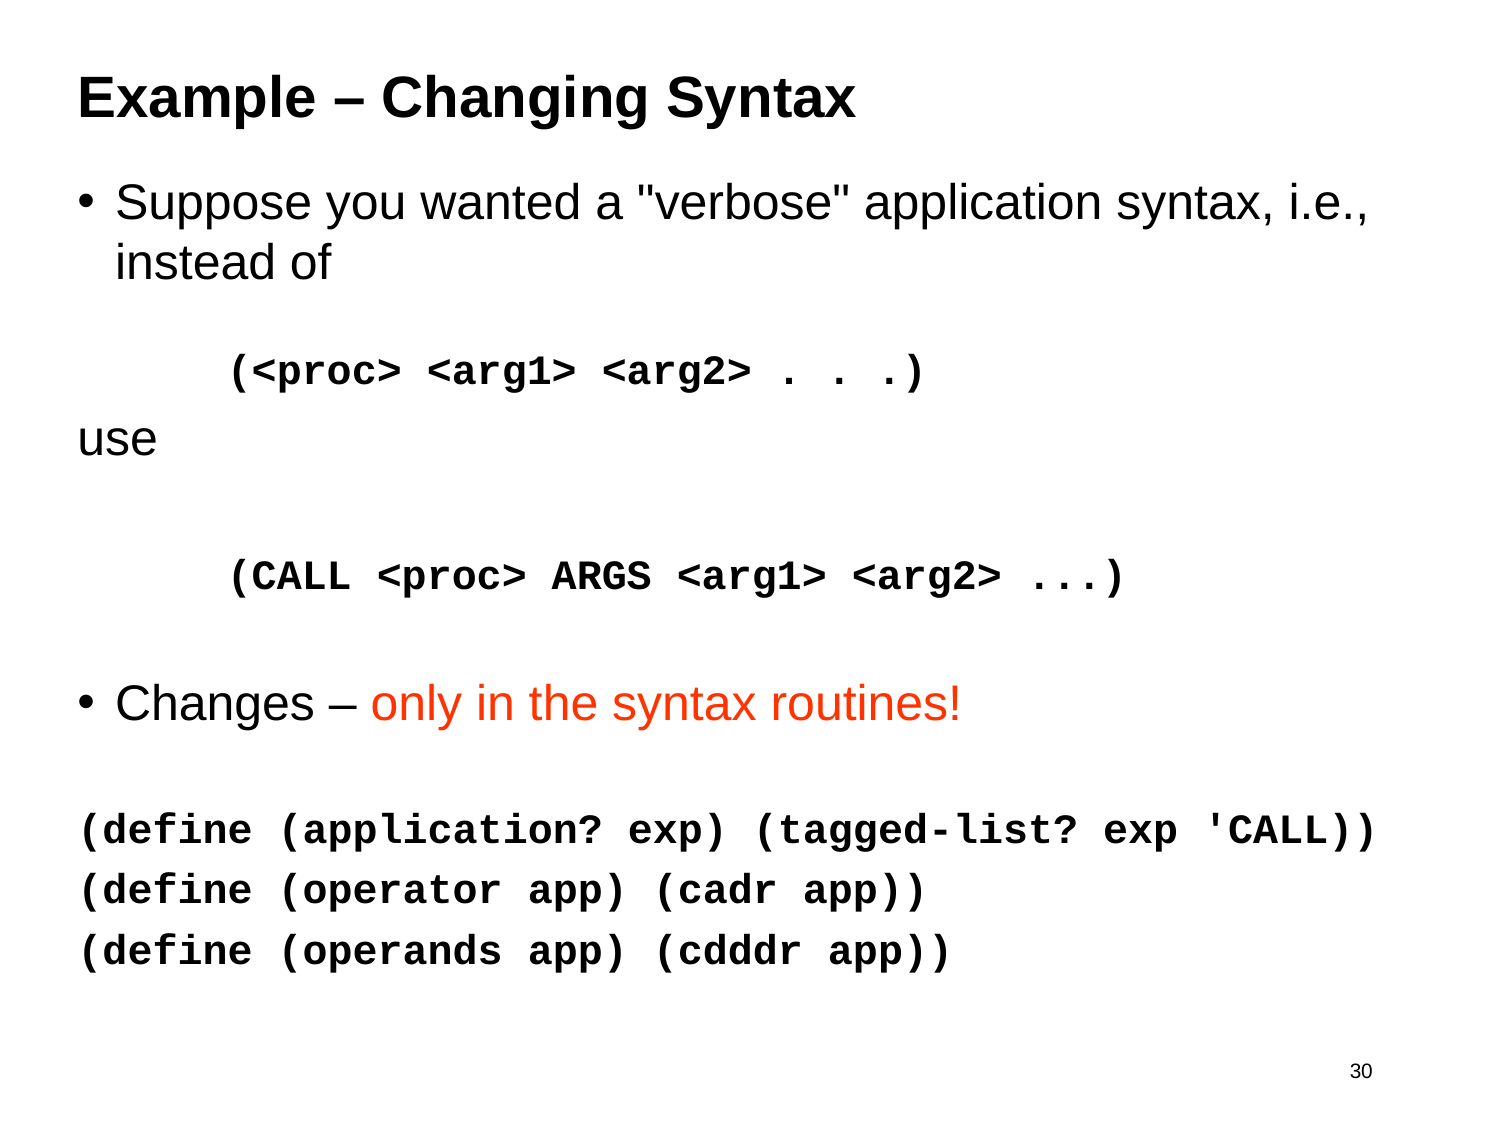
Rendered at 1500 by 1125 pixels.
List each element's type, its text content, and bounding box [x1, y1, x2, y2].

text_box Suppose you wanted a "verbose" application syntax, i.e., instead of (<proc> <arg1> <arg2> . . .) use (CALL <proc> ARGS <arg1> <arg2> ...) Changes – only in the syntax routines! (define (application? exp) (tagged-list? exp 'CALL)) (define (operator app) (cadr app)) (define (operands app) (cdddr app)) [62, 162, 1450, 1000]
text_box Example – Changing Syntax [62, 24, 1338, 162]
text_box <number> [1025, 1049, 1388, 1101]
